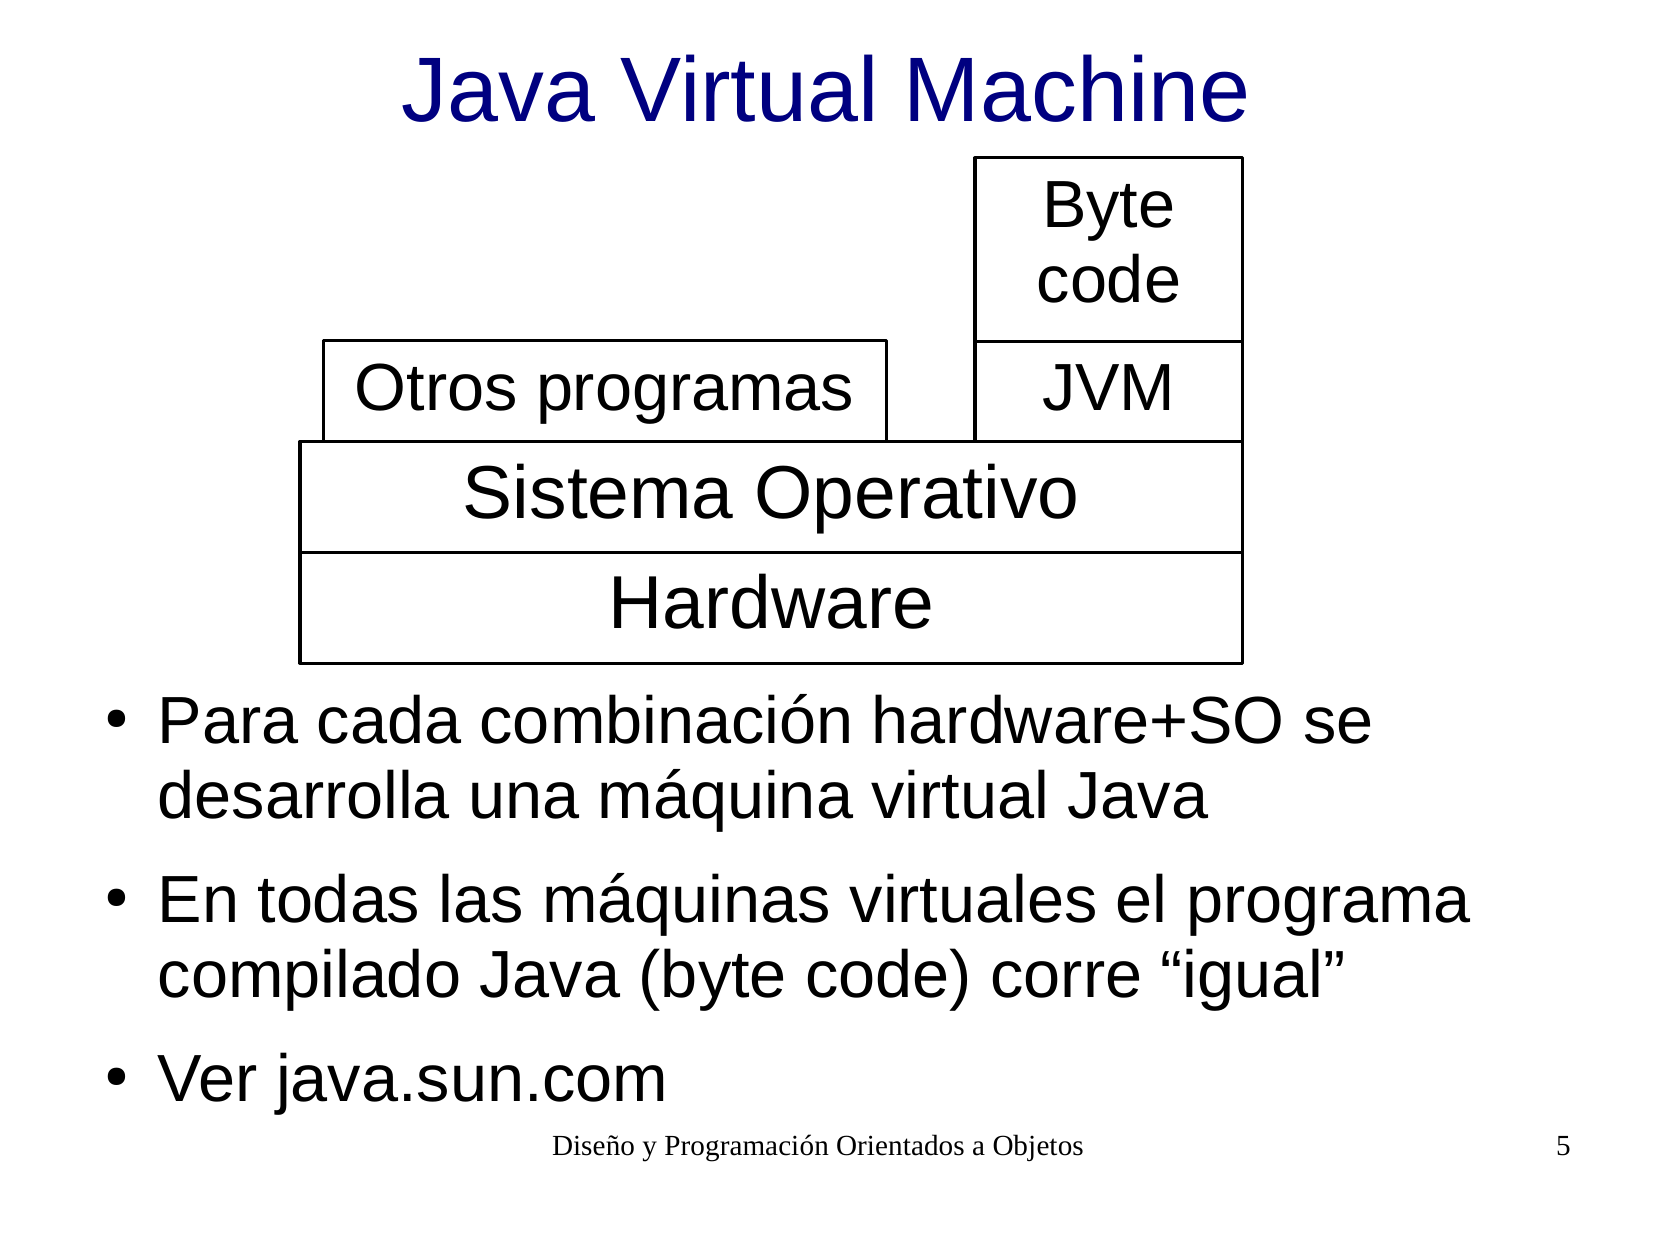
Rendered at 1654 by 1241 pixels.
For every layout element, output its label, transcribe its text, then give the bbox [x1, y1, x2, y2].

list Para cada combinación hardware+SO se desarrolla una máquina virtual Java En todas las máquinas virtuales el programa compilado Java (byte code) corre “igual” Ver java.sun.com [86, 682, 1576, 1133]
text_box Byte code [975, 157, 1243, 342]
title Java Virtual Machine [82, 32, 1571, 147]
text_box Otros programas [323, 340, 887, 442]
text_box Hardware [300, 554, 1243, 664]
text_box Sistema Operativo [300, 441, 1243, 553]
text_box JVM [975, 343, 1243, 442]
